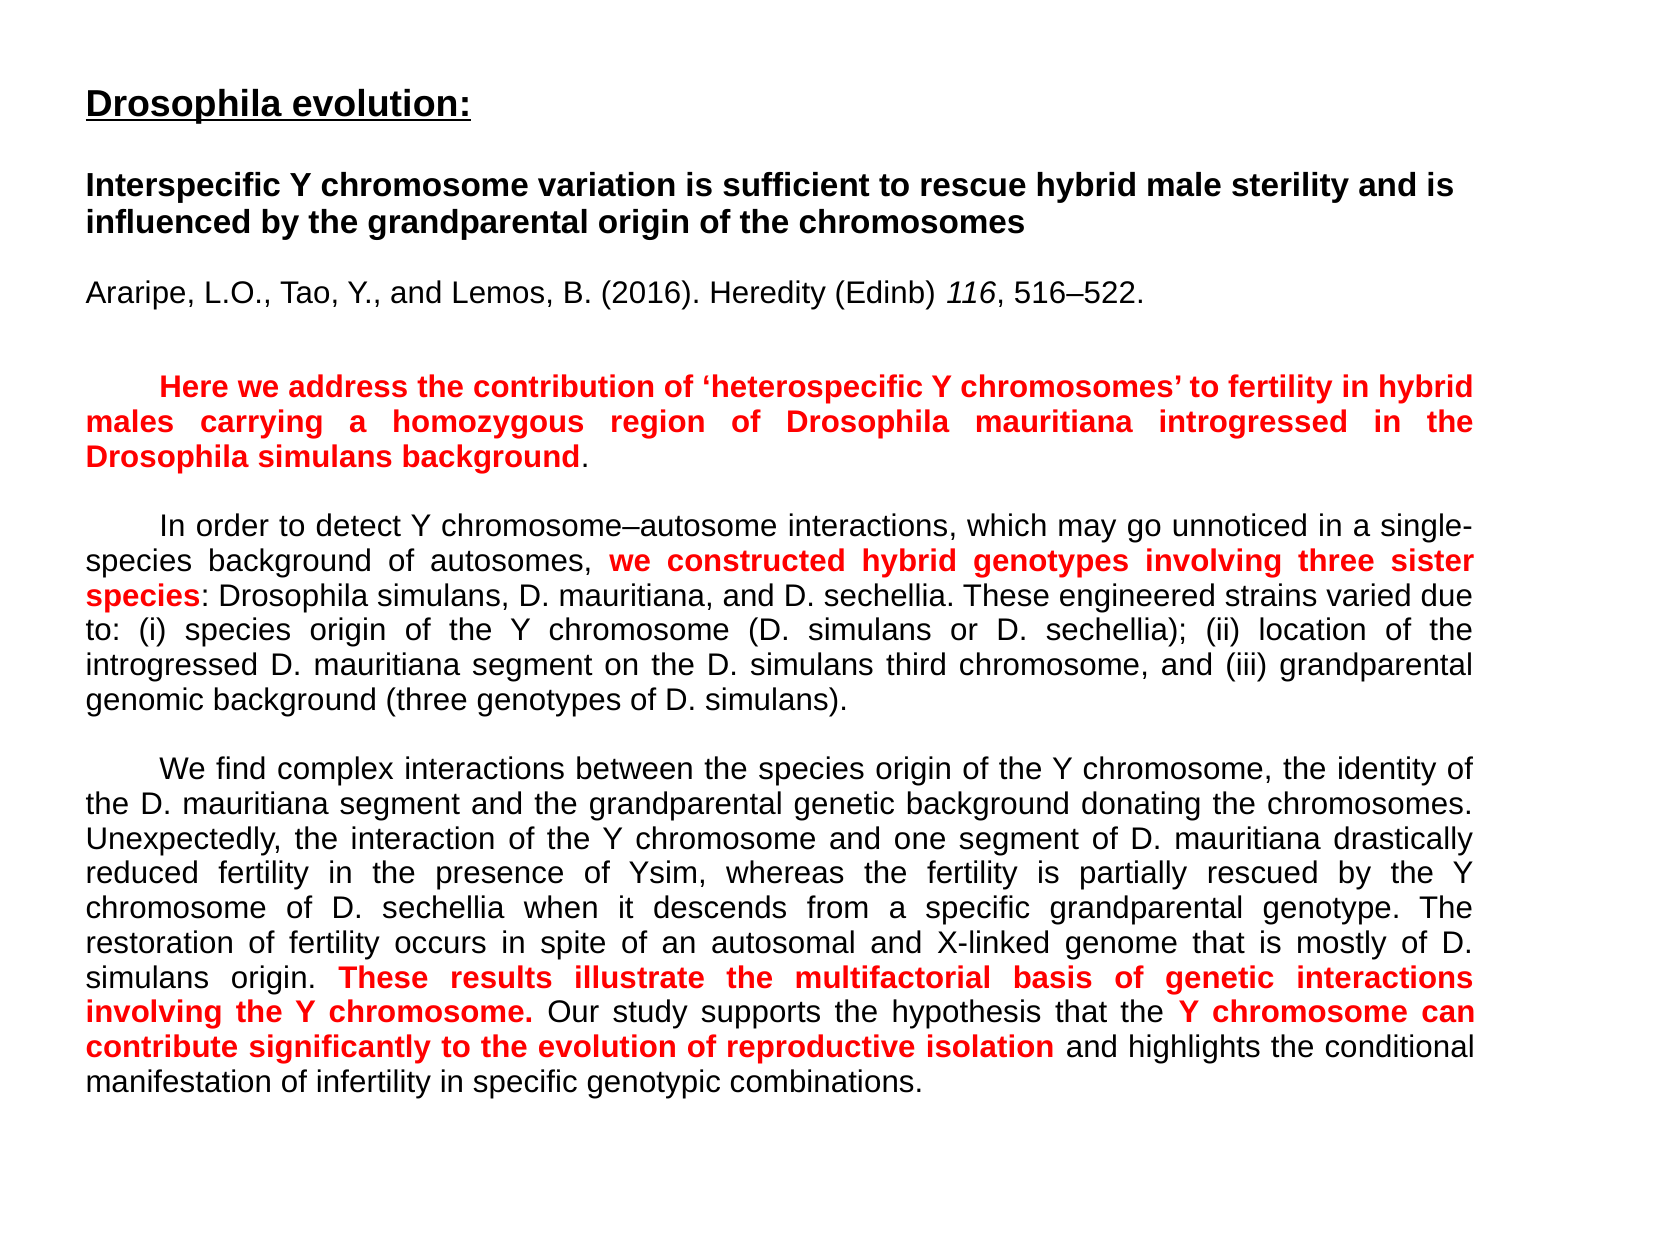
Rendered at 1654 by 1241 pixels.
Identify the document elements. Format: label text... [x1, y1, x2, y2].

text_box Drosophila evolution: Interspecific Y chromosome variation is sufficient to rescue hybrid male sterility and is influenced by the grandparental origin of the chromosomes Araripe, L.O., Tao, Y., and Lemos, B. (2016). Heredity (Edinb) 116, 516–522. Here we address the contribution of ‘heterospecific Y chromosomes’ to fertility in hybrid males carrying a homozygous region of Drosophila mauritiana introgressed in the Drosophila simulans background. In order to detect Y chromosome–autosome interactions, which may go unnoticed in a single-species background of autosomes, we constructed hybrid genotypes involving three sister species: Drosophila simulans, D. mauritiana, and D. sechellia. These engineered strains varied due to: (i) species origin of the Y chromosome (D. simulans or D. sechellia); (ii) location of the introgressed D. mauritiana segment on the D. simulans third chromosome, and (iii) grandparental genomic background (three genotypes of D. simulans). We find complex interactions between the species origin of the Y chromosome, the identity of the D. mauritiana segment and the grandparental genetic background donating the chromosomes. Unexpectedly, the interaction of the Y chromosome and one segment of D. mauritiana drastically reduced fertility in the presence of Ysim, whereas the fertility is partially rescued by the Y chromosome of D. sechellia when it descends from a specific grandparental genotype. The restoration of fertility occurs in spite of an autosomal and X-linked genome that is mostly of D. simulans origin. These results illustrate the multifactorial basis of genetic interactions involving the Y chromosome. Our study supports the hypothesis that the Y chromosome can contribute significantly to the evolution of reproductive isolation and highlights the conditional manifestation of infertility in specific genotypic combinations. [70, 75, 1491, 1162]
